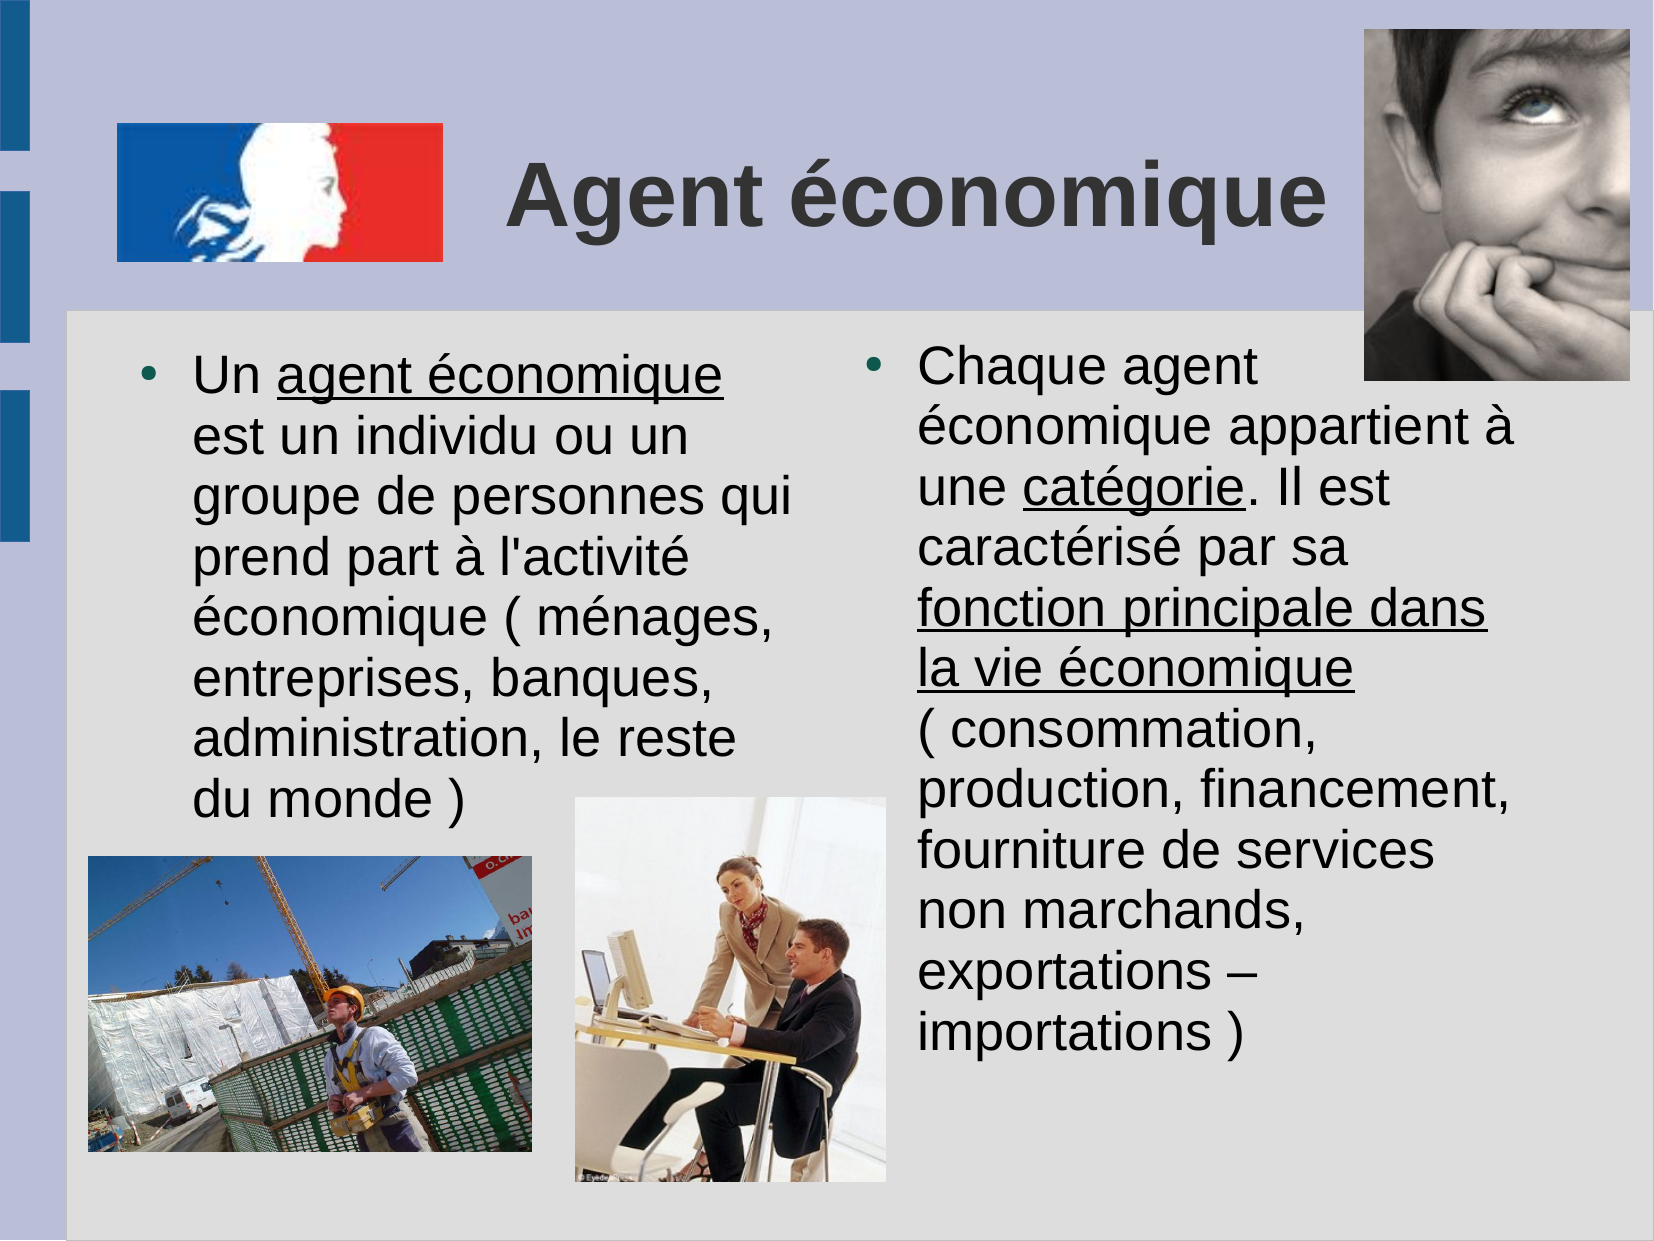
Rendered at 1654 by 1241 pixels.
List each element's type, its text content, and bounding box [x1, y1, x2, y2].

title Agent économique [121, 91, 1364, 299]
picture [1364, 29, 1630, 381]
list Un agent économique est un individu ou un groupe de personnes qui prend part à l'activité économique ( ménages, entreprises, banques, administration, le reste du monde ) [121, 344, 811, 1127]
picture [575, 797, 886, 1182]
picture [117, 123, 443, 263]
list Chaque agent économique appartient à une catégorie. Il est caractérisé par sa fonction principale dans la vie économique ( consommation, production, financement, fourniture de services non marchands, exportations – importations ) [846, 335, 1536, 1117]
picture [88, 856, 532, 1152]
